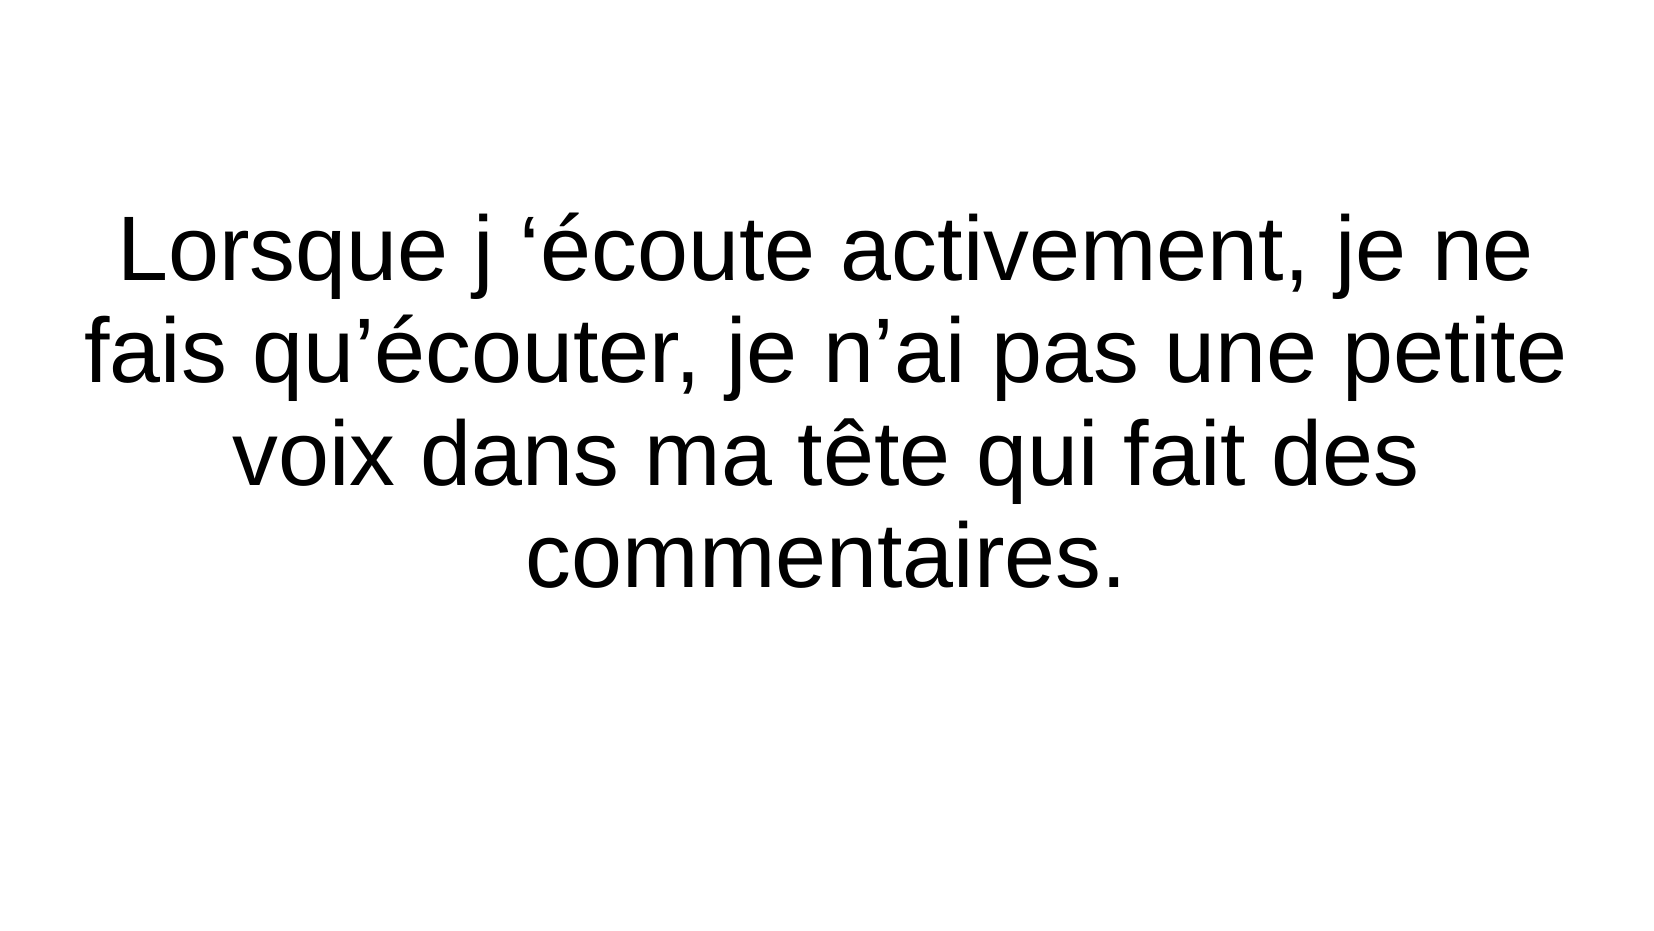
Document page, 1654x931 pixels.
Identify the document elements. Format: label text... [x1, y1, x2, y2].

title Lorsque j ‘écoute activement, je ne fais qu’écouter, je n’ai pas une petite voix dans ma tête qui fait des commentaires. [82, 37, 1571, 768]
